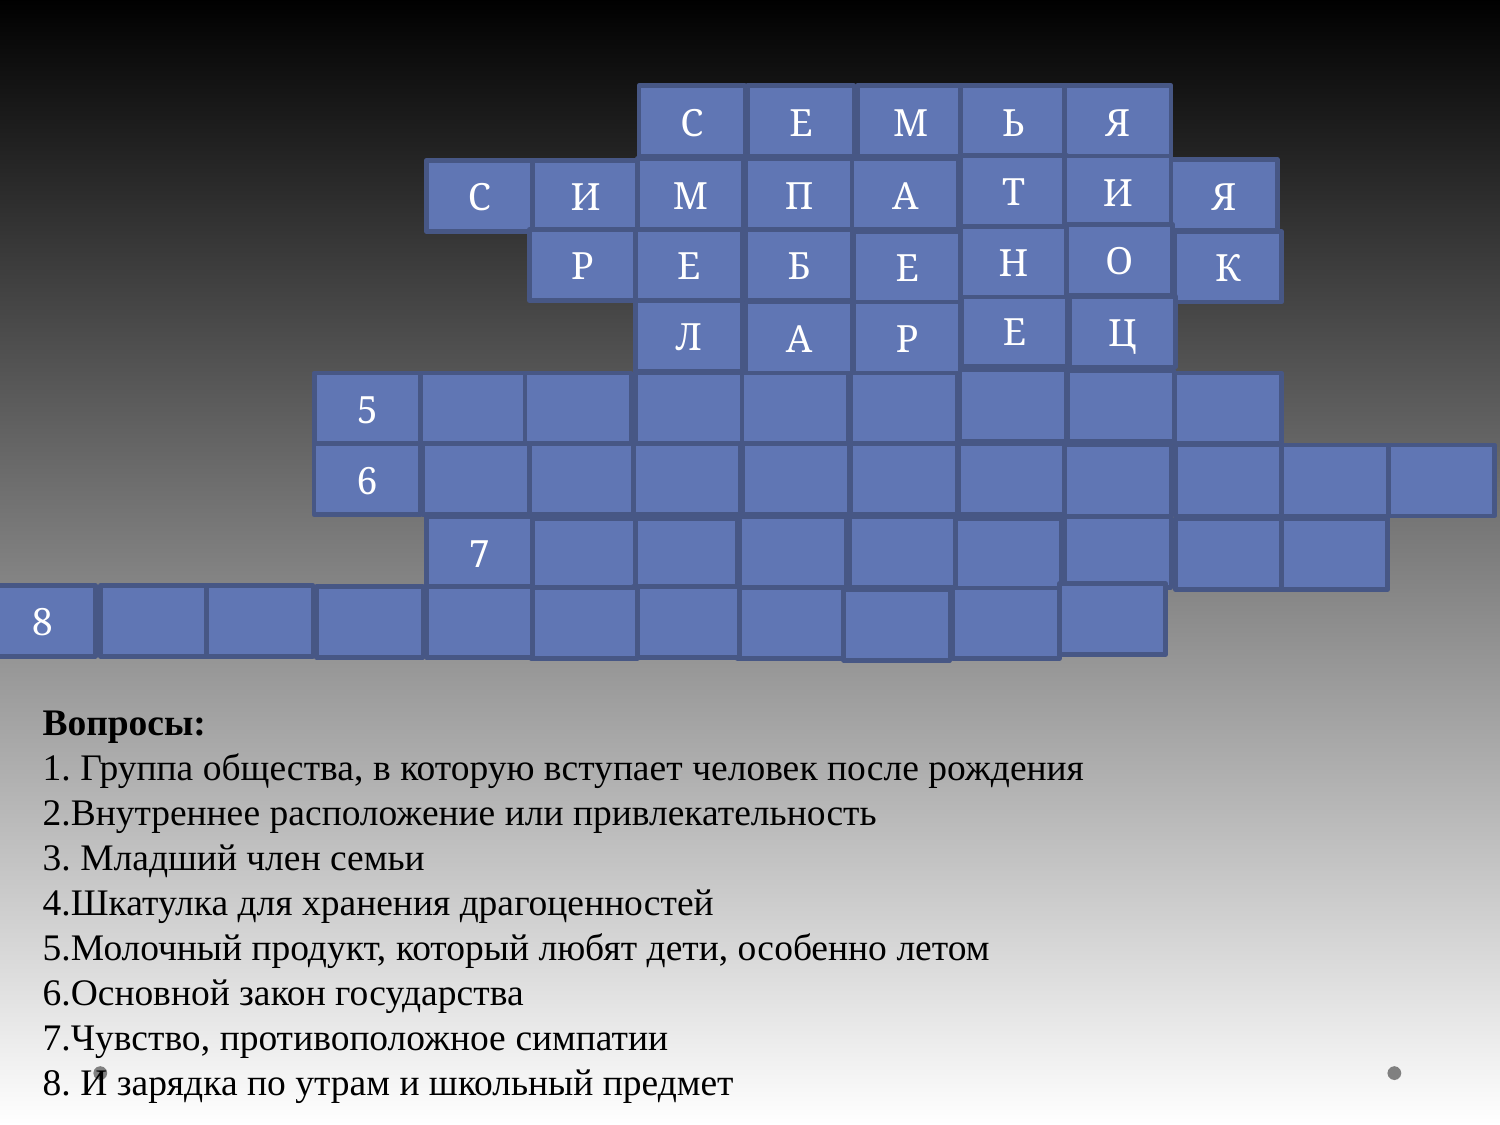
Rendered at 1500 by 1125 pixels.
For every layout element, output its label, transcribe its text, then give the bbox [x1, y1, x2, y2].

text_box [100, 585, 313, 657]
text_box Е [636, 229, 742, 300]
text_box Р [529, 229, 636, 301]
text_box Ц [1069, 296, 1176, 368]
text_box М [637, 158, 744, 230]
text_box 7 [426, 516, 533, 586]
text_box [426, 516, 950, 661]
text_box С [638, 85, 746, 157]
text_box Б [745, 229, 853, 301]
text_box П [745, 158, 852, 229]
text_box 6 [314, 443, 421, 515]
text_box И [533, 160, 637, 229]
text_box Ь [960, 85, 1064, 155]
text_box Е [961, 295, 1068, 366]
text_box [959, 370, 1174, 442]
text_box О [1066, 224, 1173, 295]
text_box [1175, 445, 1495, 516]
text_box Р [854, 302, 961, 373]
text_box И [1064, 156, 1172, 226]
text_box [420, 372, 1172, 659]
text_box Е [854, 231, 961, 302]
text_box 5 [314, 372, 420, 443]
text_box Е [747, 85, 854, 157]
text_box М [857, 85, 960, 157]
text_box Я [1172, 159, 1278, 231]
text_box Вопросы: 1. Группа общества, в которую вступает человек после рождения 2.Внутреннее расположение или привлекательность 3. Младший член семьи 4.Шкатулка для хранения драгоценностей 5.Молочный продукт, который любят дети, особенно летом 6.Основной закон государства 7.Чувство, противоположное симпатии 8. И зарядка по утрам и школьный предмет [27, 690, 1434, 1111]
text_box Л [635, 300, 742, 372]
text_box Н [960, 226, 1067, 297]
text_box 8 [0, 585, 96, 657]
text_box Т [960, 155, 1067, 226]
text_box [316, 586, 423, 658]
text_box Я [1064, 85, 1172, 156]
text_box [1175, 518, 1388, 590]
text_box С [426, 160, 533, 232]
text_box А [745, 302, 853, 373]
text_box А [852, 158, 959, 230]
text_box К [1175, 231, 1282, 303]
text_box [1175, 372, 1282, 444]
